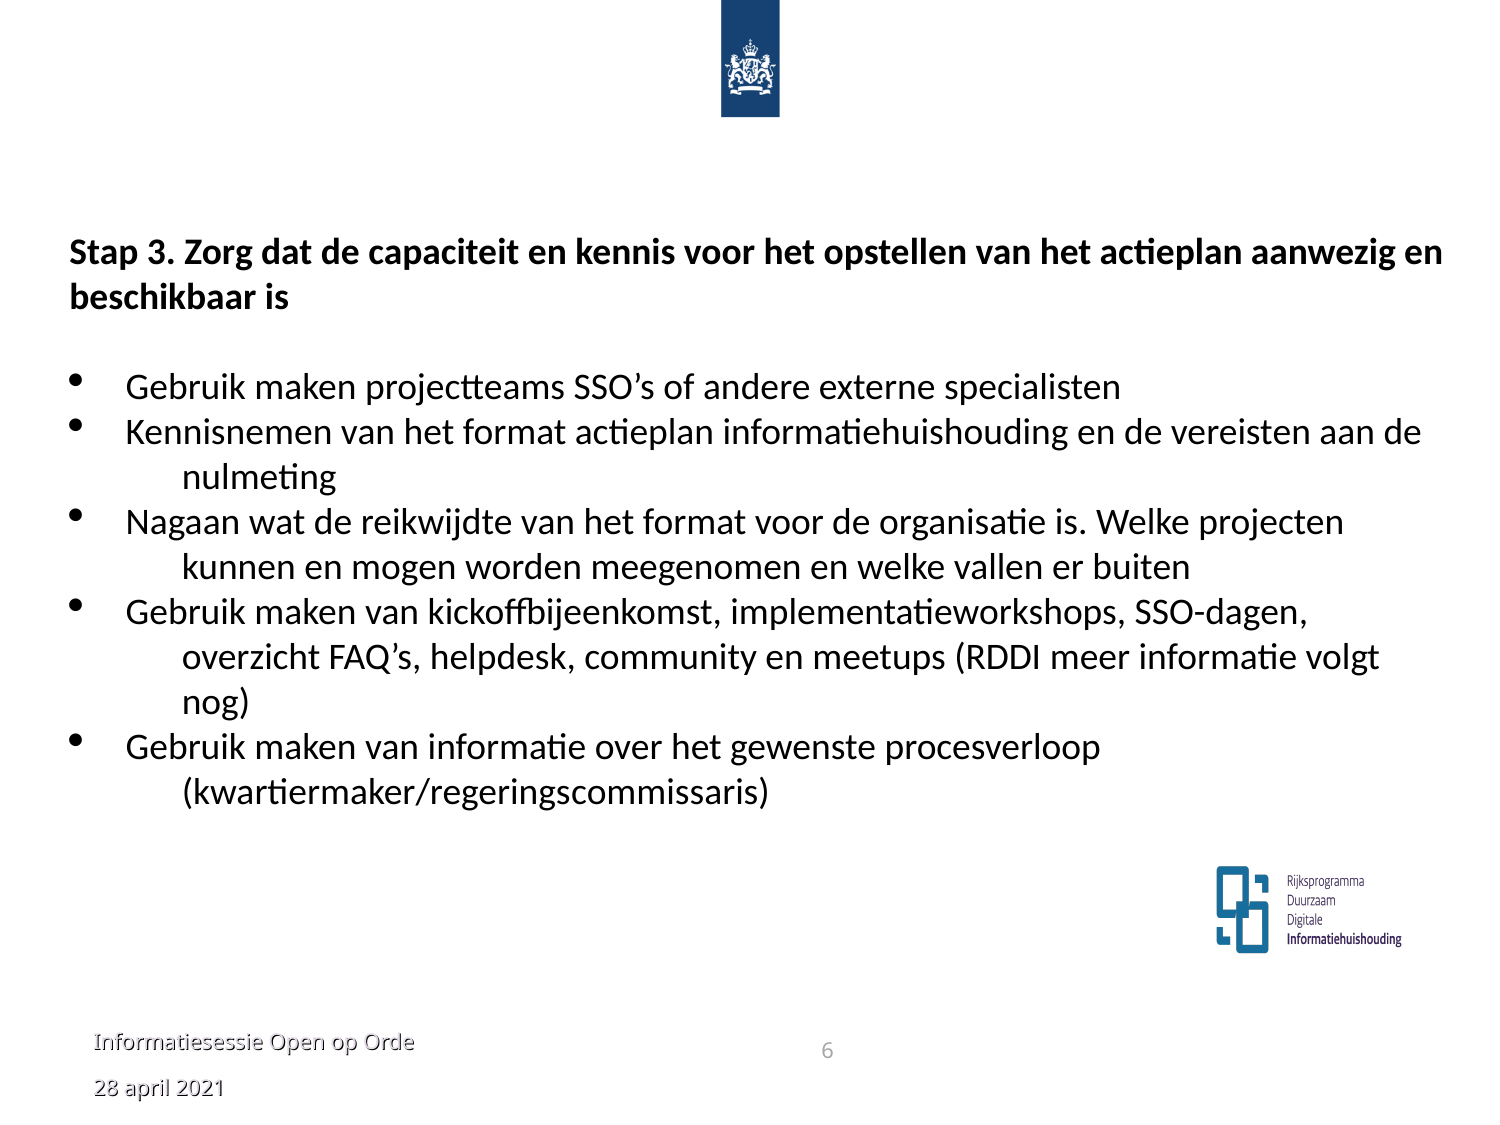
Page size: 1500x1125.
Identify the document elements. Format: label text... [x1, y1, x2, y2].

text_box Informatiesessie Open op Orde [78, 1020, 694, 1074]
text_box Stap 3. Zorg dat de capaciteit en kennis voor het opstellen van het actieplan aanwezig en beschikbaar is Gebruik maken projectteams SSO’s of andere externe specialisten Kennisnemen van het format actieplan informatiehuishouding en de vereisten aan de nulmeting Nagaan wat de reikwijdte van het format voor de organisatie is. Welke projecten kunnen en mogen worden meegenomen en welke vallen er buiten Gebruik maken van kickoffbijeenkomst, implementatieworkshops, SSO-dagen, overzicht FAQ’s, helpdesk, community en meetups (RDDI meer informatie volgt nog) Gebruik maken van informatie over het gewenste procesverloop (kwartiermaker/regerings­commissaris) [54, 220, 1460, 820]
text_box 28 april 2021 [78, 1074, 694, 1117]
text_box 6 [806, 1020, 1423, 1074]
